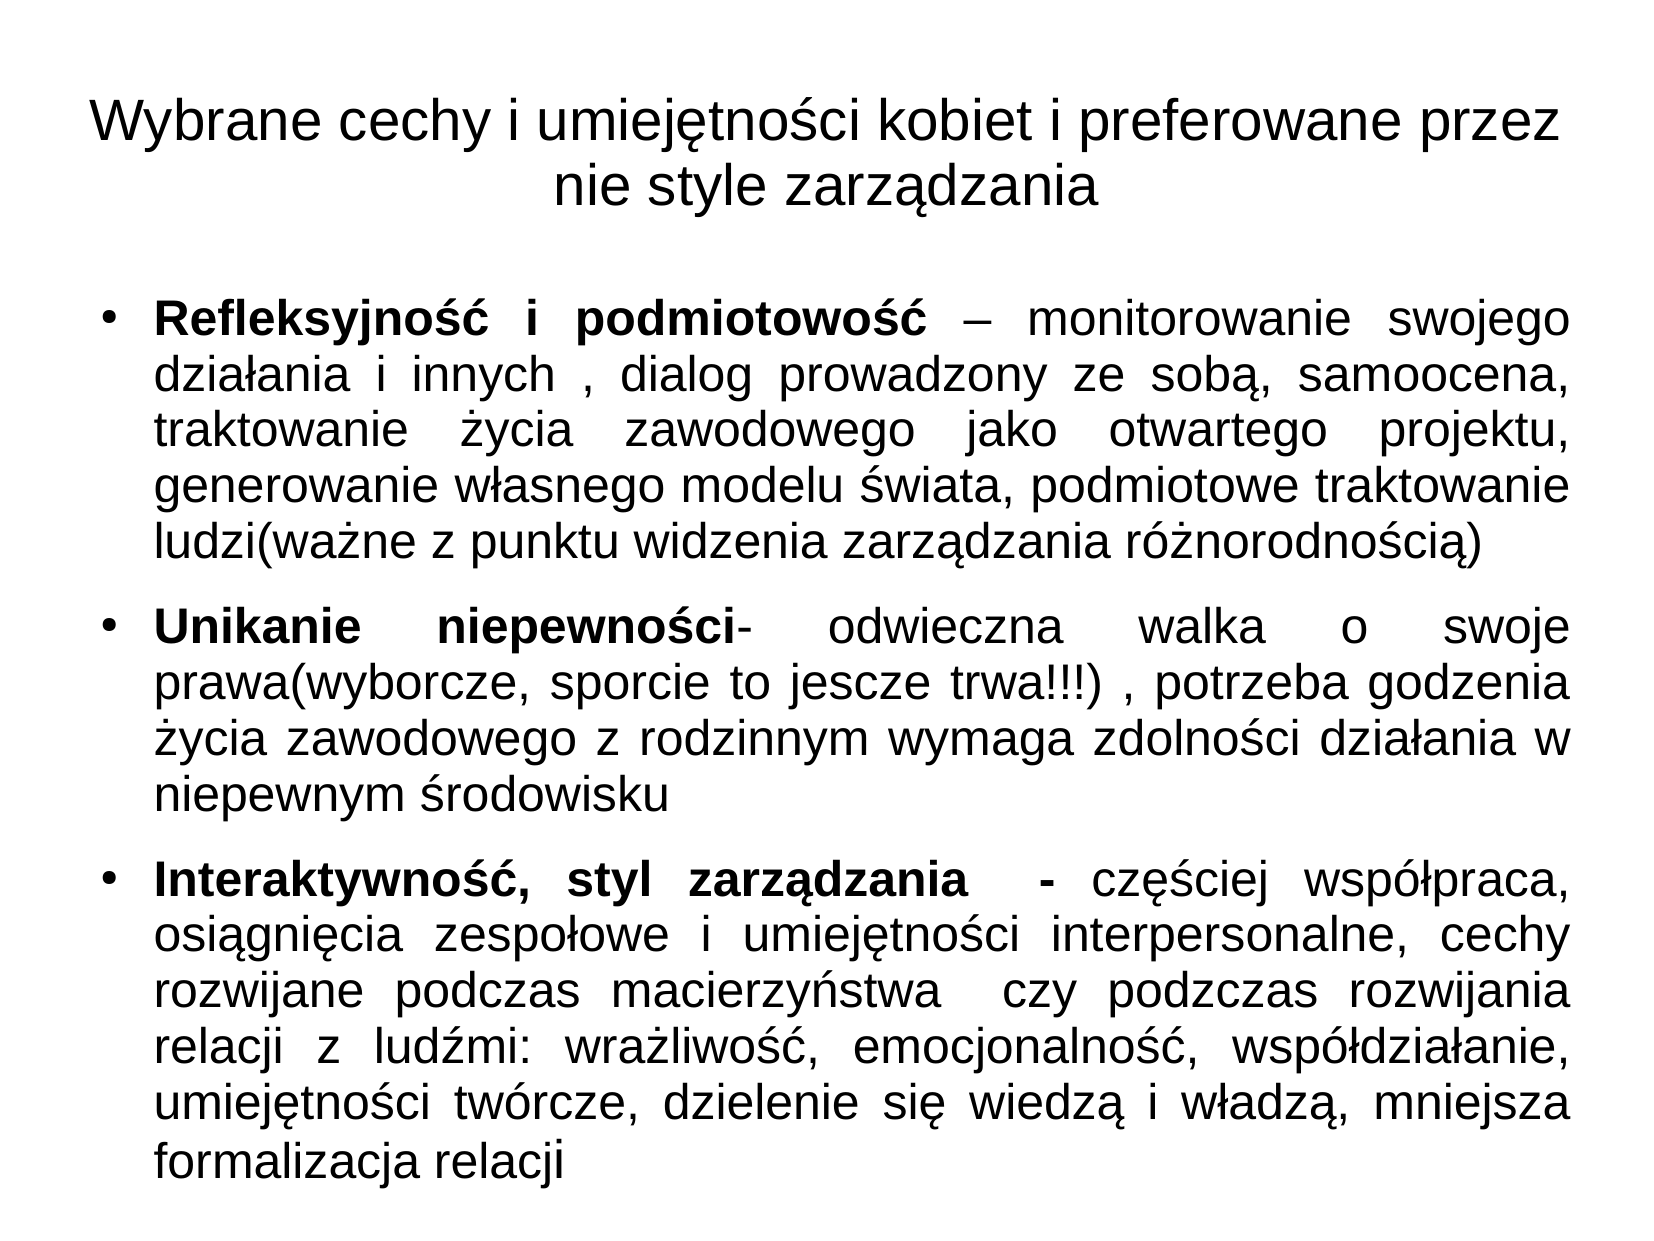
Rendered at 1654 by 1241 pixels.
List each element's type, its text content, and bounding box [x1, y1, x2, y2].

title Wybrane cechy i umiejętności kobiet i preferowane przez nie style zarządzania [82, 49, 1571, 257]
list Refleksyjność i podmiotowość – monitorowanie swojego działania i innych , dialog prowadzony ze sobą, samoocena, traktowanie życia zawodowego jako otwartego projektu, generowanie własnego modelu świata, podmiotowe traktowanie ludzi(ważne z punktu widzenia zarządzania różnorodnością) Unikanie niepewności- odwieczna walka o swoje prawa(wyborcze, sporcie to jescze trwa!!!) , potrzeba godzenia życia zawodowego z rodzinnym wymaga zdolności działania w niepewnym środowisku Interaktywność, styl zarządzania - częściej współpraca, osiągnięcia zespołowe i umiejętności interpersonalne, cechy rozwijane podczas macierzyństwa czy podzczas rozwijania relacji z ludźmi: wrażliwość, emocjonalność, współdziałanie, umiejętności twórcze, dzielenie się wiedzą i władzą, mniejsza formalizacja relacji [82, 290, 1571, 1202]
